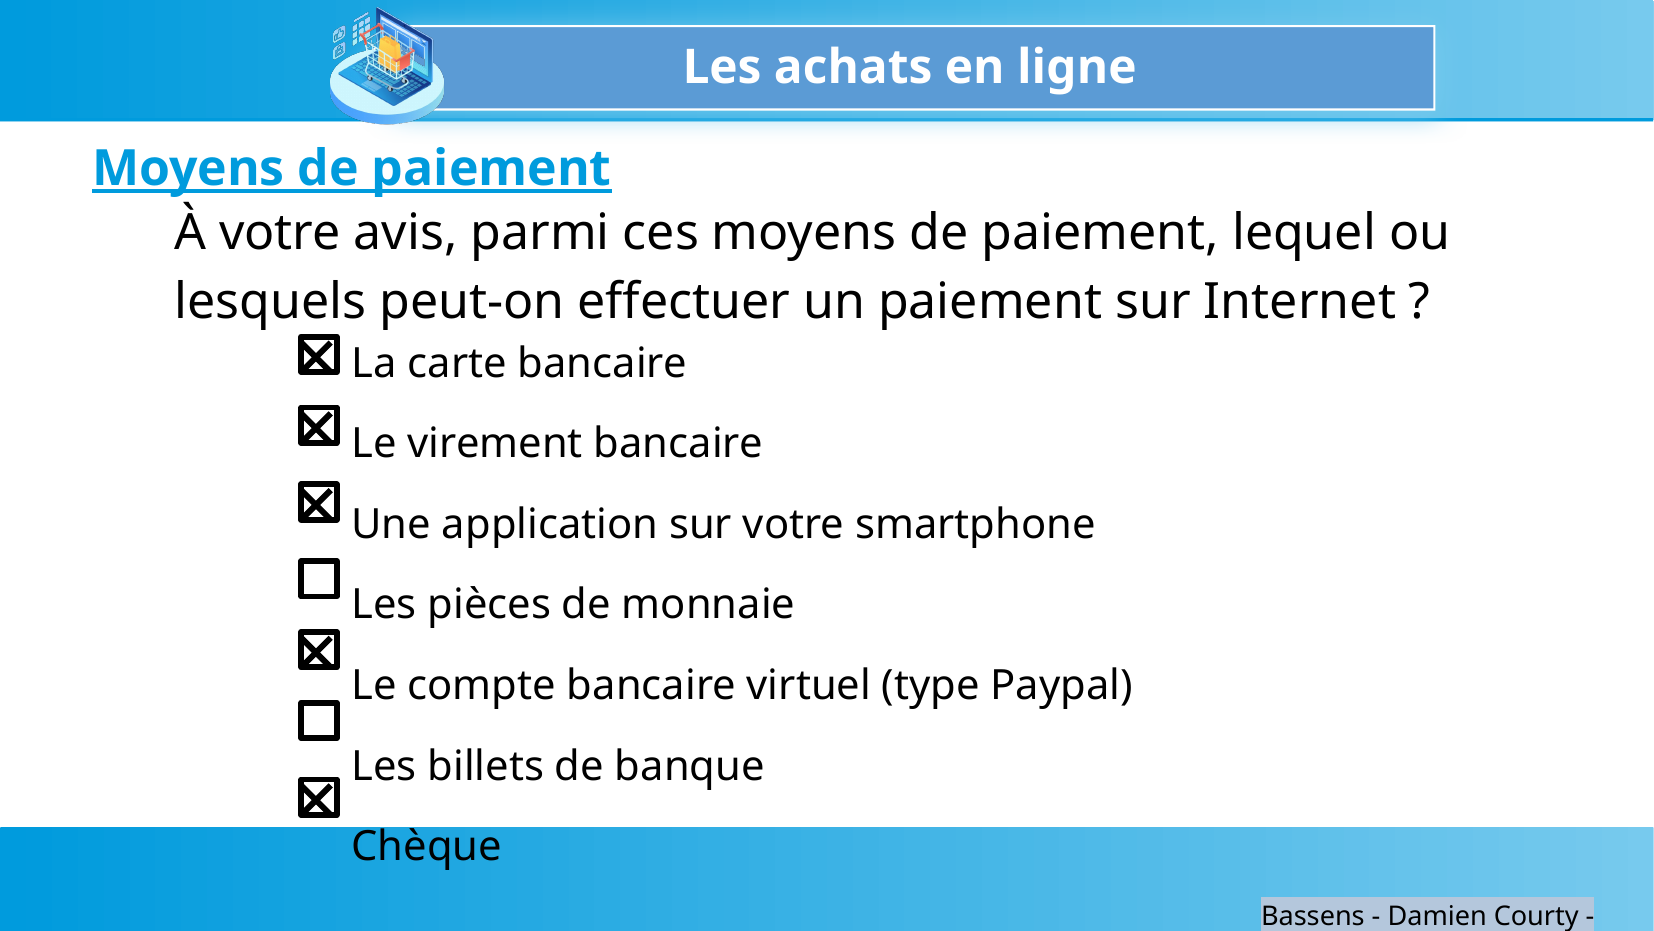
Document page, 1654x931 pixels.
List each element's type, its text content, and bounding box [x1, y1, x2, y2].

text_box À votre avis, parmi ces moyens de paiement, lequel ou lesquels peut-on effectuer un paiement sur Internet ? [159, 188, 1548, 322]
text_box Moyens de paiement [77, 124, 863, 240]
text_box Bassens - Damien Courty - 2024 [1246, 889, 1654, 931]
text_box Les achats en ligne [460, 26, 1435, 110]
text_box La carte bancaire Le virement bancaire Une application sur votre smartphone Les pièces de monnaie Le compte bancaire virtuel (type Paypal) Les billets de banque Chèque [336, 324, 1182, 825]
picture [312, 0, 1439, 139]
